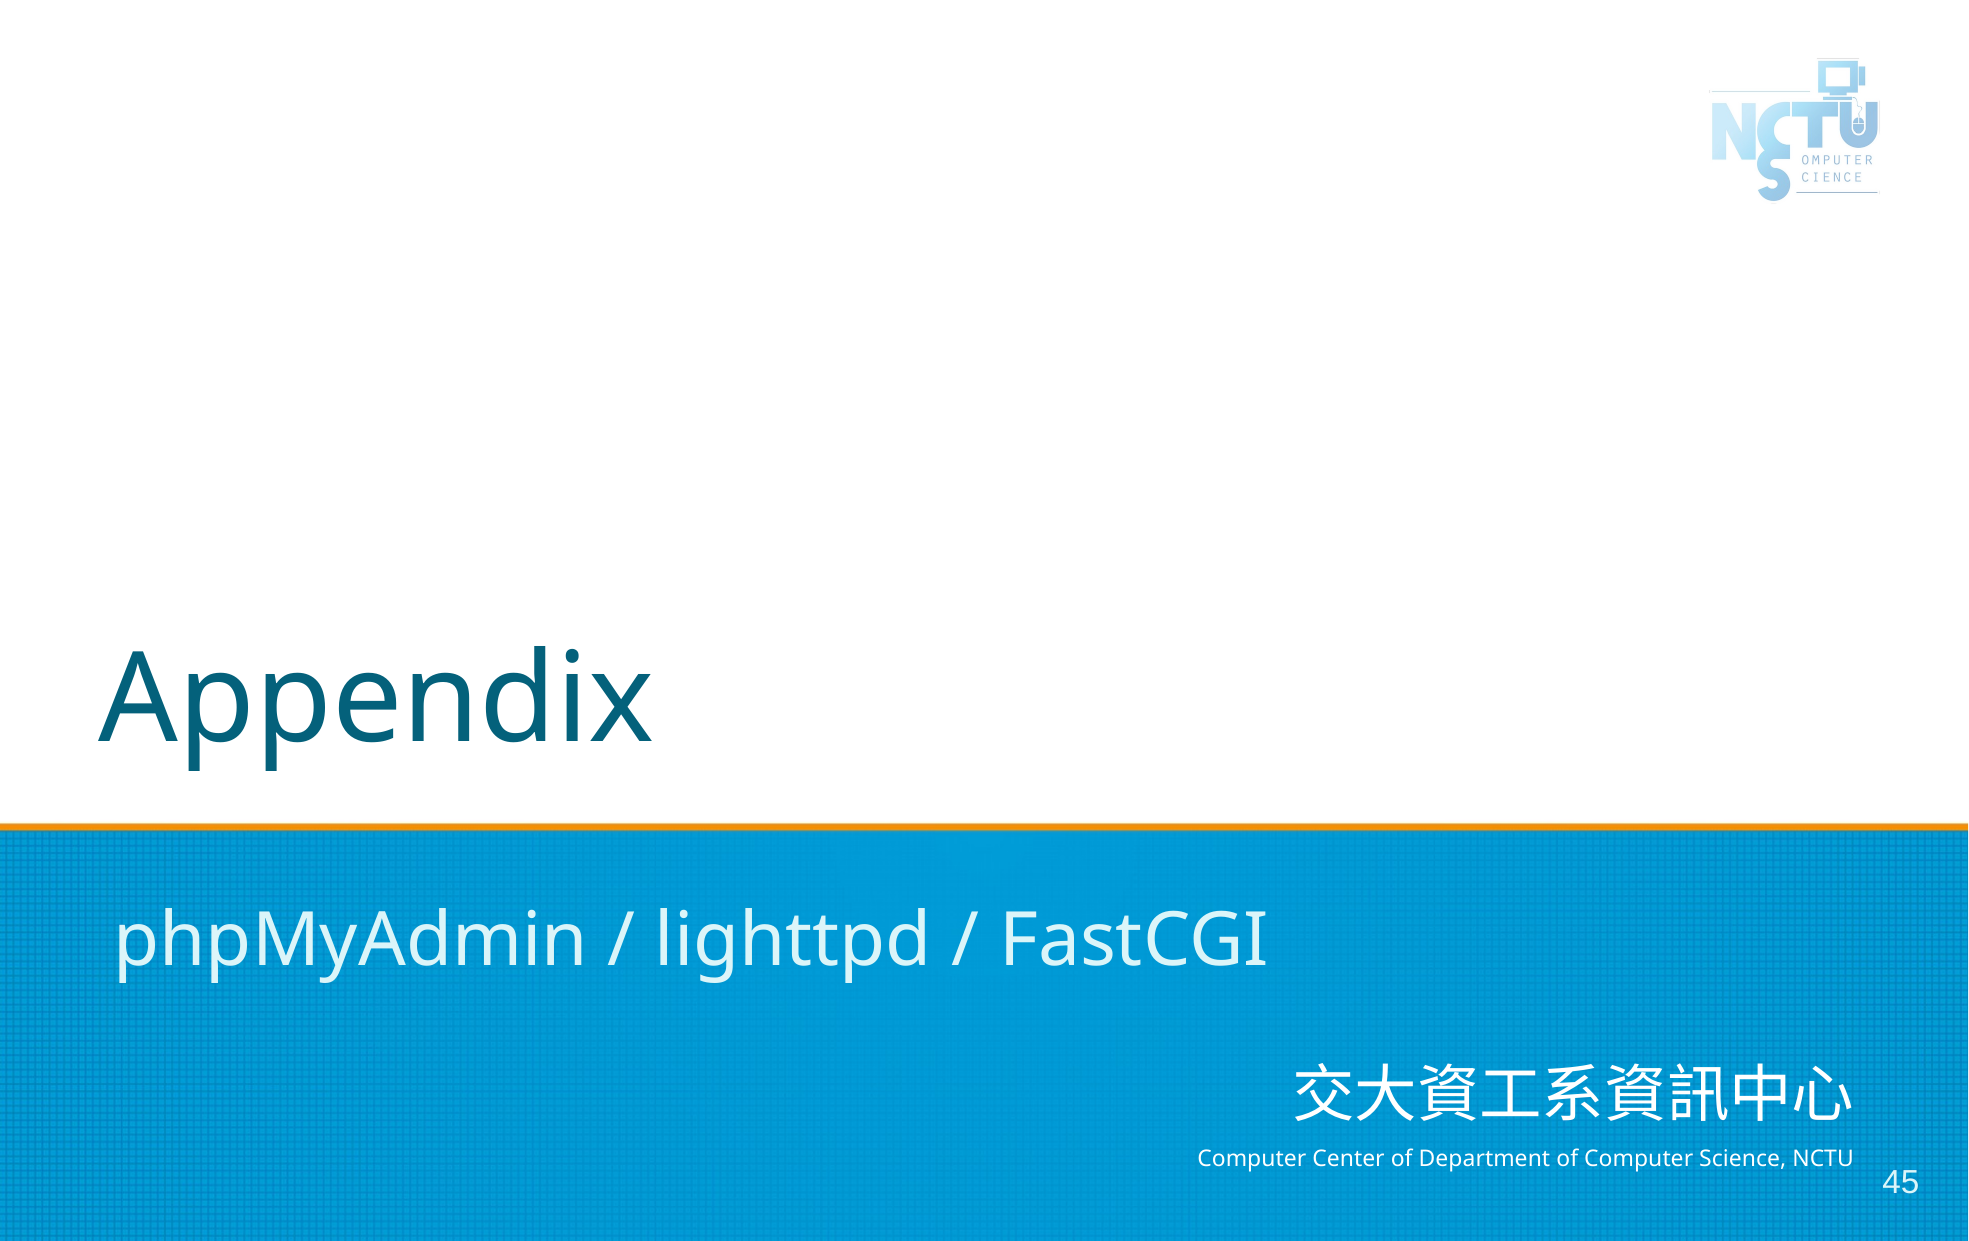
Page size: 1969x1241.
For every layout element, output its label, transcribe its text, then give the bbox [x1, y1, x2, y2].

title Appendix [98, 559, 1870, 767]
slide_number <number> [1841, 1145, 1960, 1241]
subtitle phpMyAdmin / lighttpd / FastCGI [98, 875, 1783, 1103]
picture [0, 0, 1969, 832]
